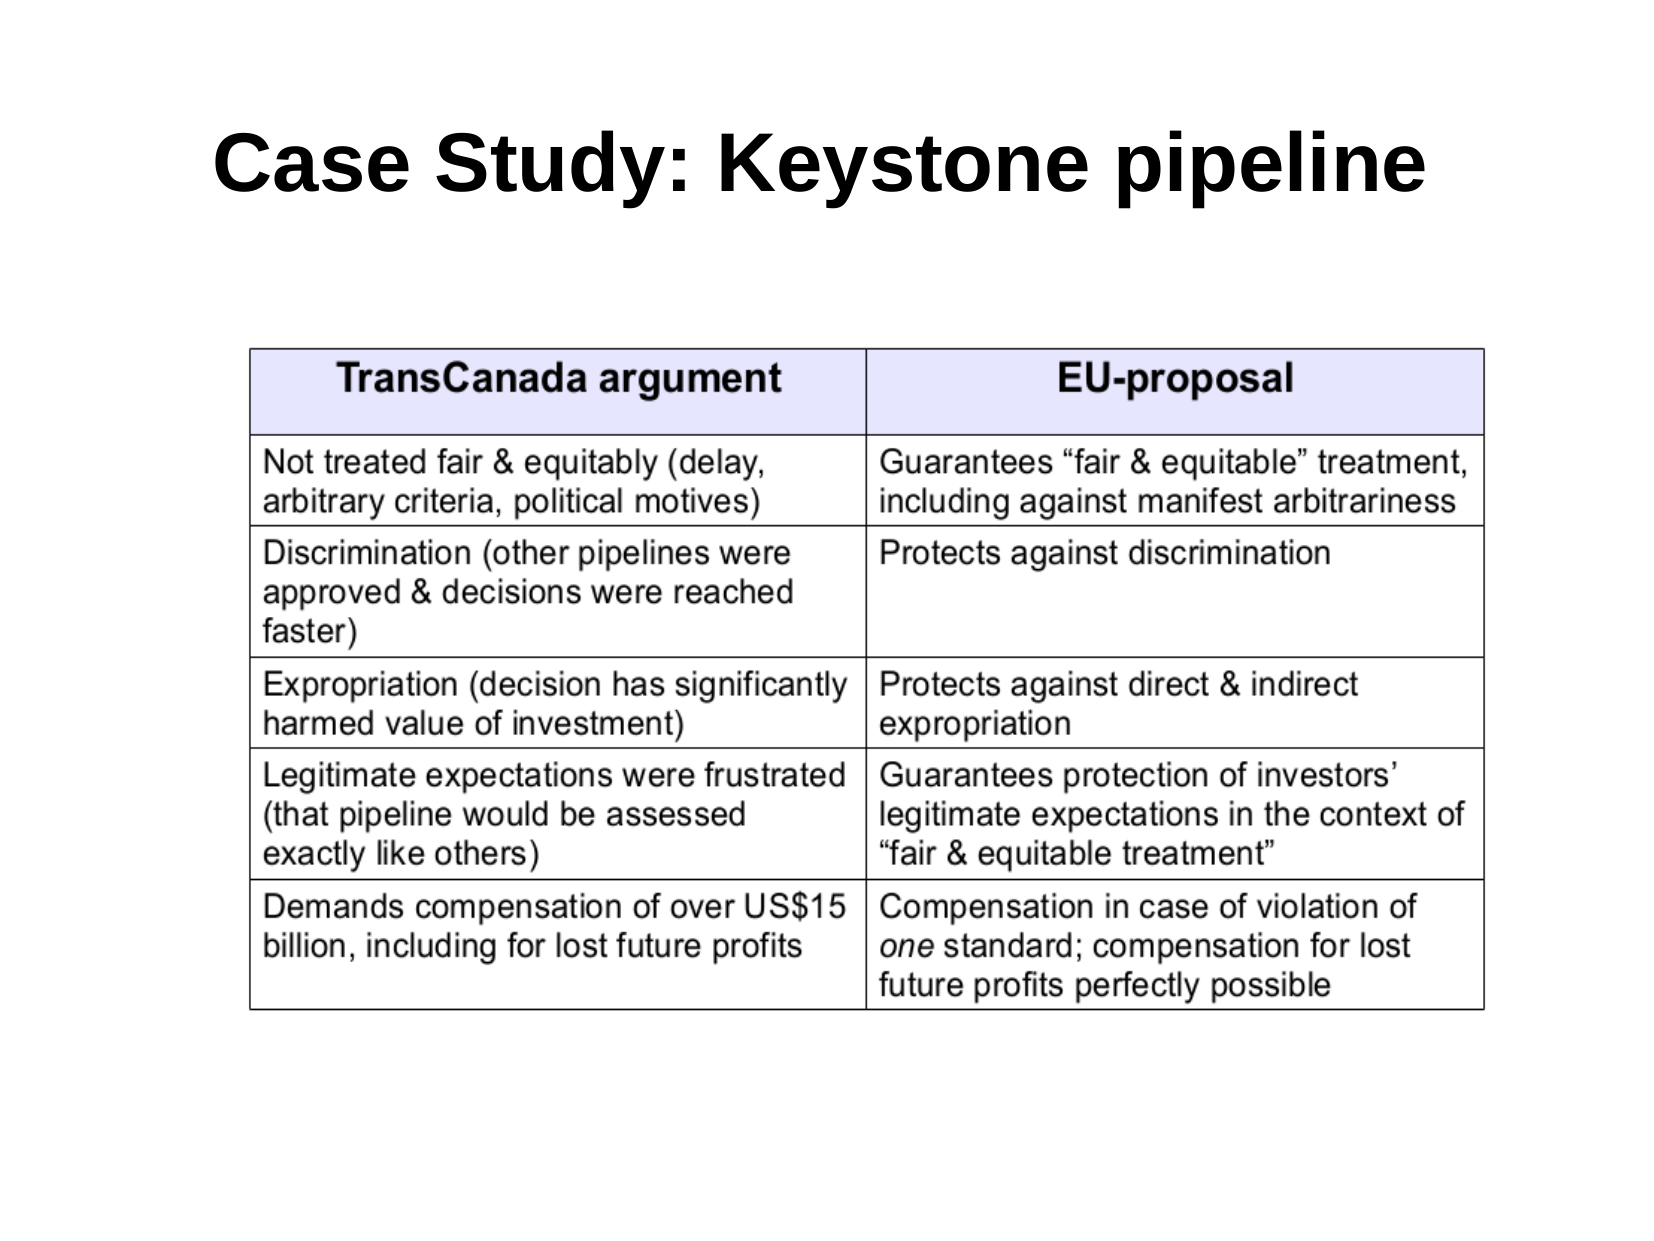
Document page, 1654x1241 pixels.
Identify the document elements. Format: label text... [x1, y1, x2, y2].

list [59, 338, 1565, 1241]
picture [236, 317, 1506, 1034]
title Case Study: Keystone pipeline [76, 58, 1565, 266]
